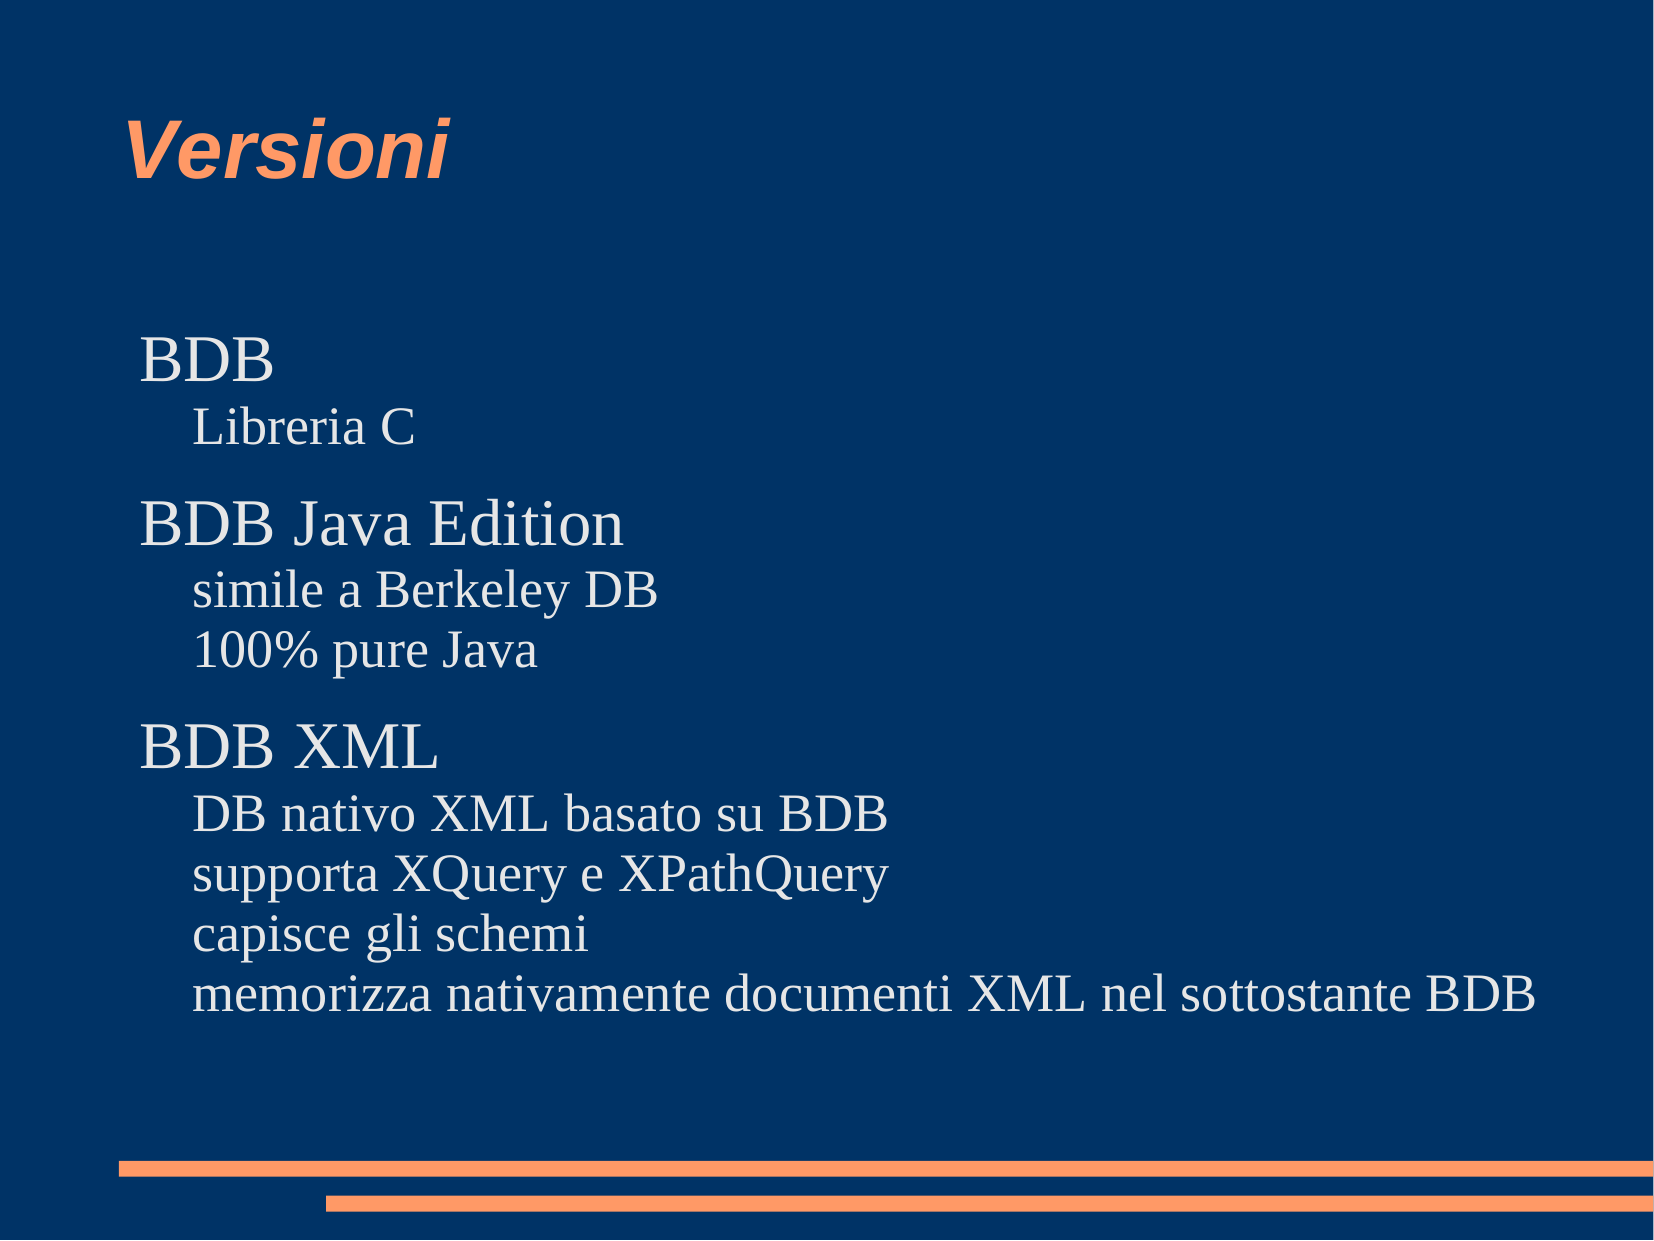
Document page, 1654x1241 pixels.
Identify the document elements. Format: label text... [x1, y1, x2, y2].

list BDB Libreria C BDB Java Edition simile a Berkeley DB 100% pure Java BDB XML DB nativo XML basato su BDB supporta XQuery e XPathQuery capisce gli schemi memorizza nativamente documenti XML nel sottostante BDB [121, 322, 1561, 1132]
title Versioni [121, 46, 1534, 254]
